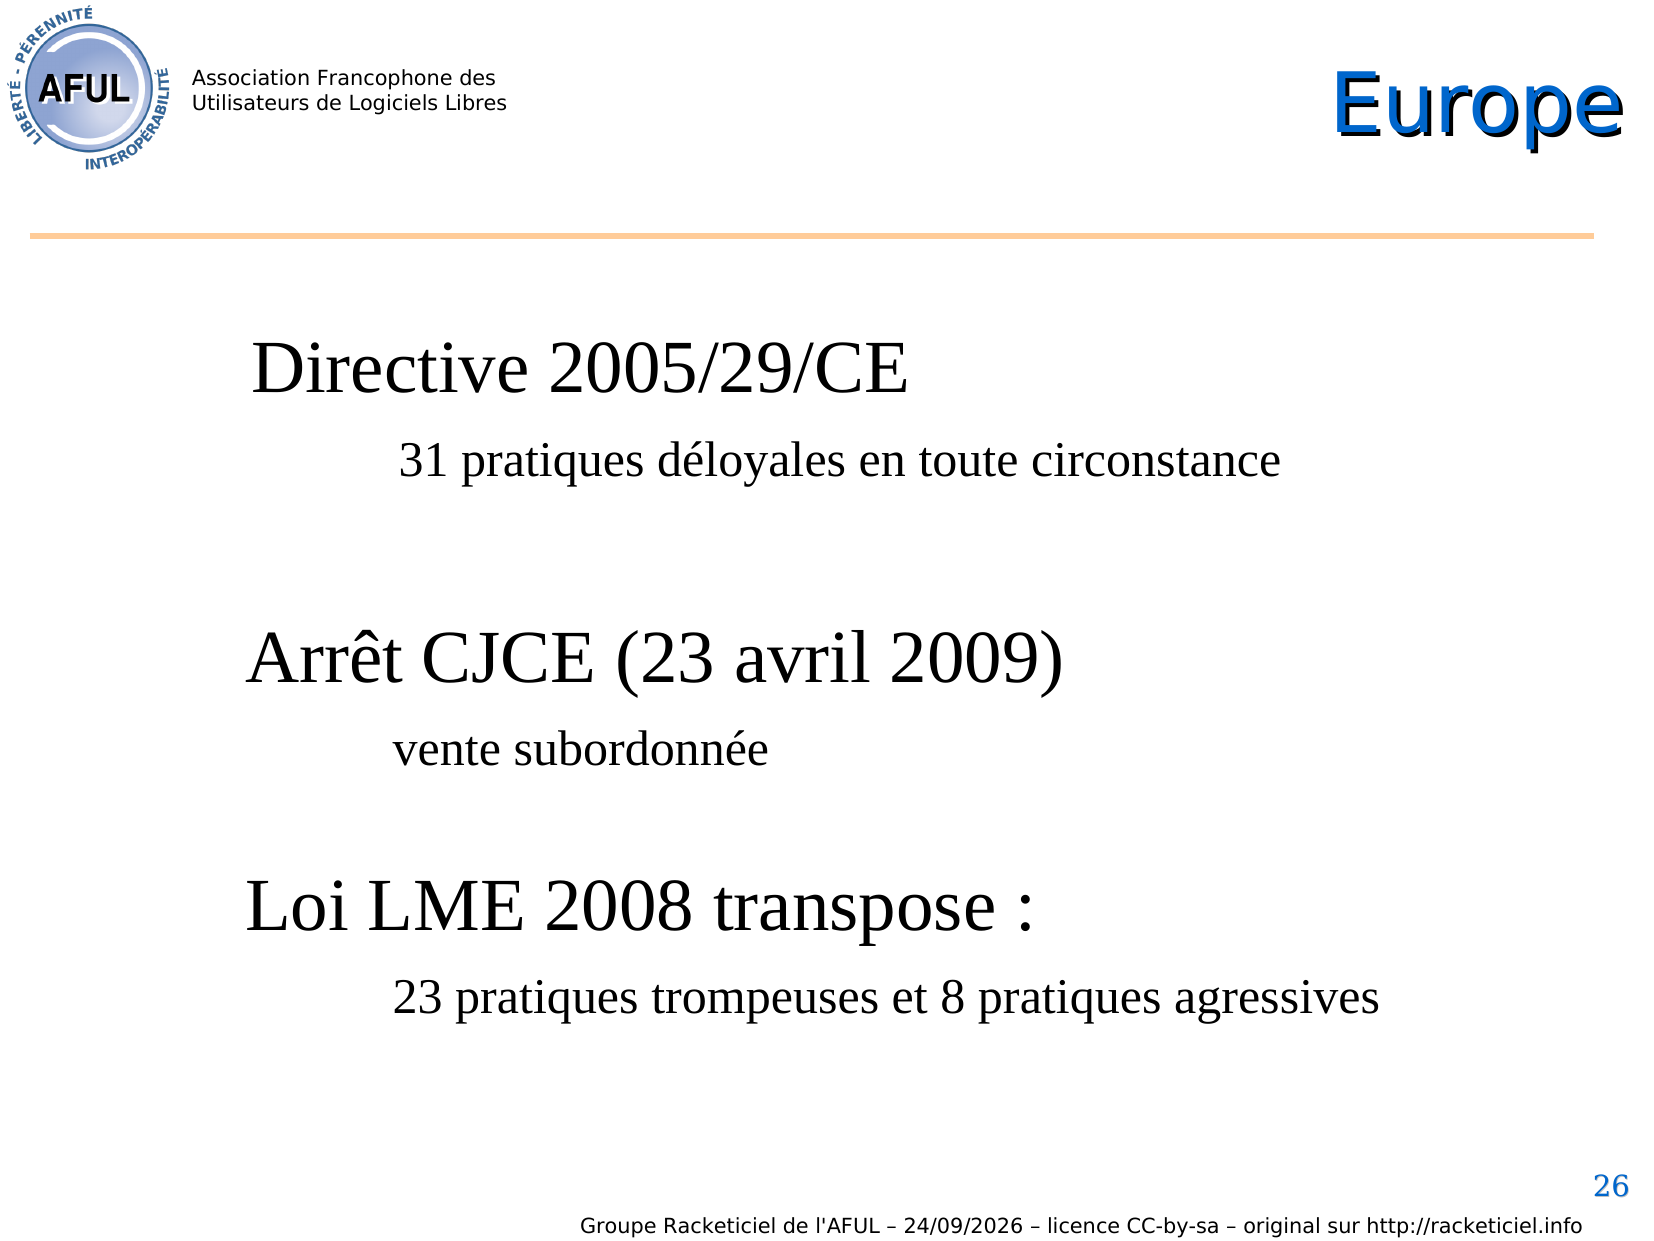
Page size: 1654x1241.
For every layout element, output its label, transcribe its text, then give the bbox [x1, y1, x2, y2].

text_box Arrêt CJCE (23 avril 2009) vente subordonnée [230, 608, 1081, 805]
text_box Loi LME 2008 transpose : 23 pratiques trompeuses et 8 pratiques agressives [230, 856, 1396, 1053]
title Europe [501, 7, 1625, 200]
picture [0, 0, 178, 178]
text_box Directive 2005/29/CE 31 pratiques déloyales en toute circonstance [236, 318, 1298, 516]
